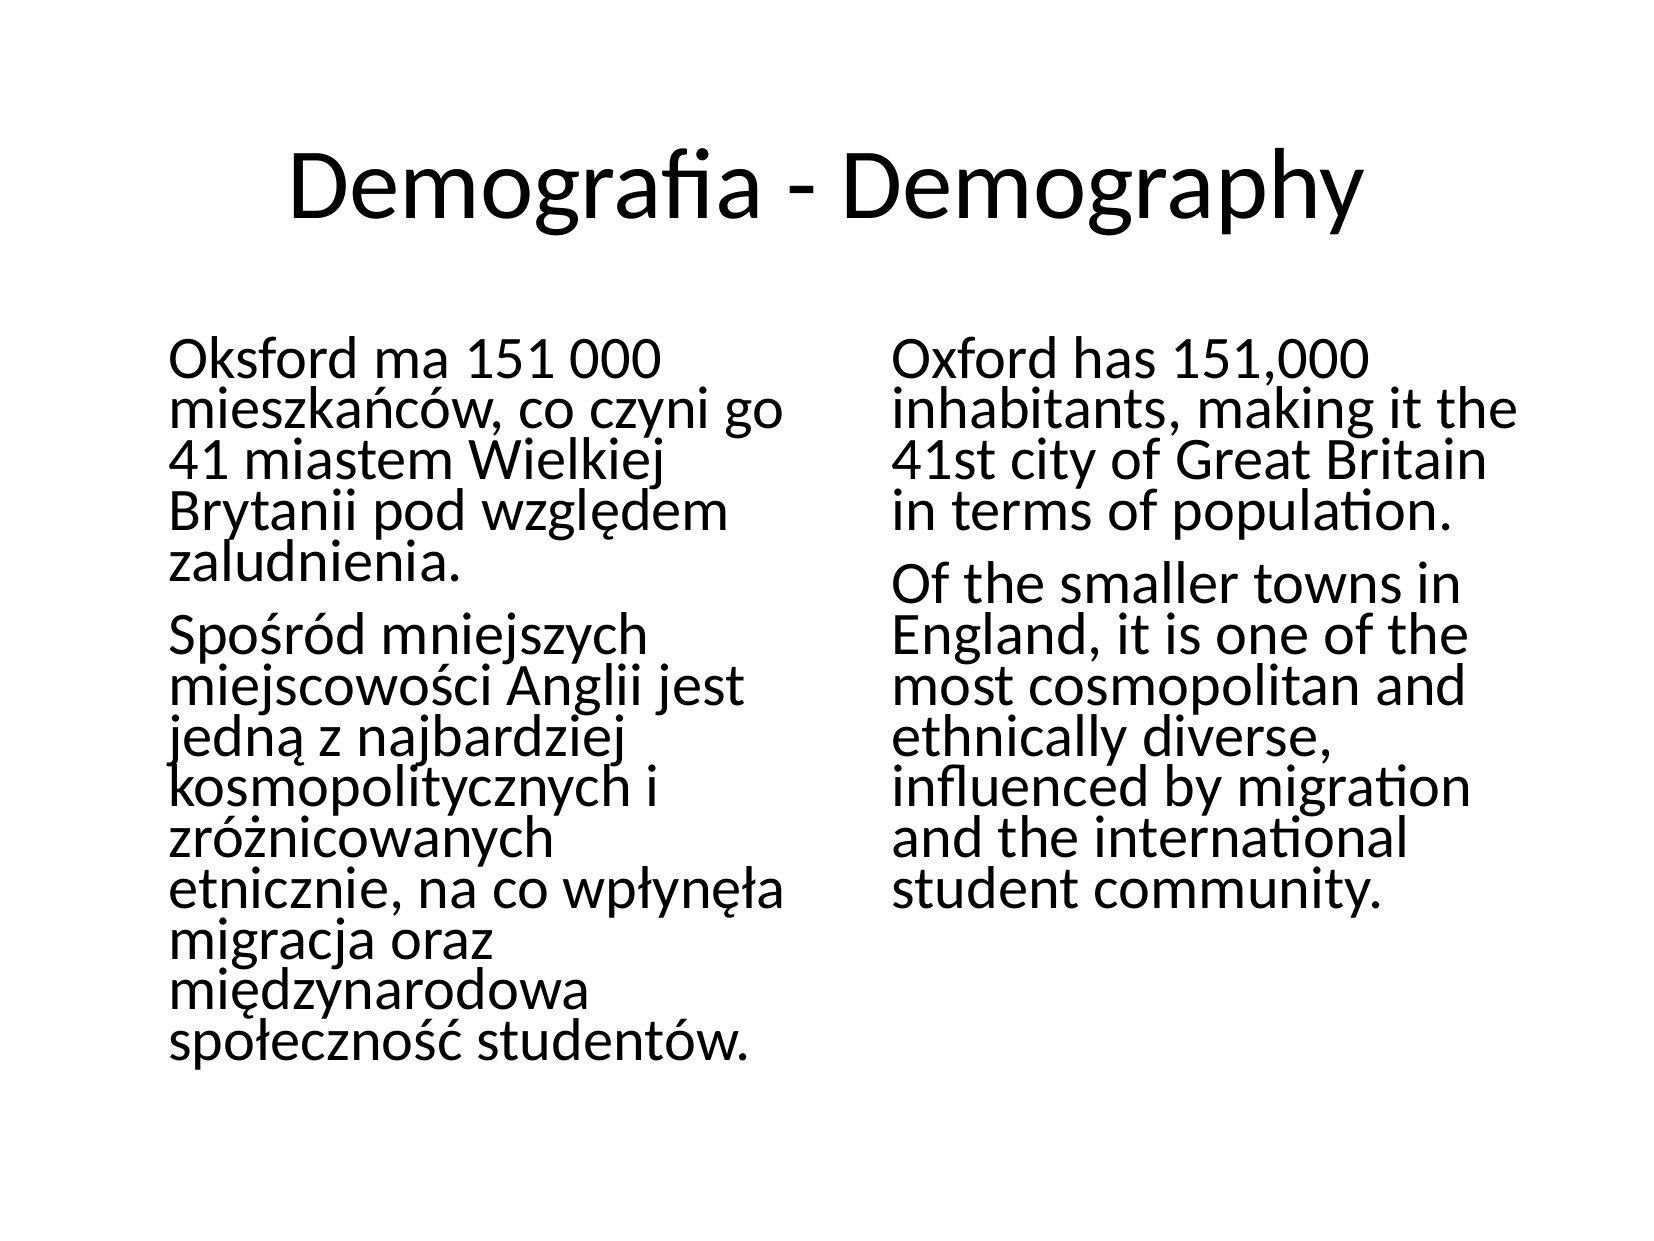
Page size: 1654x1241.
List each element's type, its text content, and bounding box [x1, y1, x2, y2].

list Oksford ma 151 000 mieszkańców, co czyni go 41 miastem Wielkiej Brytanii pod względem zaludnienia. Spośród mniejszych miejscowości Anglii jest jedną z najbardziej kosmopolitycznych i zróżnicowanych etnicznie, na co wpłynęła migracja oraz międzynarodowa społeczność studentów. [113, 330, 817, 1117]
list Oxford has 151,000 inhabitants, making it the 41st city of Great Britain in terms of population. Of the smaller towns in England, it is one of the most cosmopolitan and ethnically diverse, influenced by migration and the international student community. [837, 330, 1540, 1117]
title Demografia - Demography [113, 66, 1540, 306]
